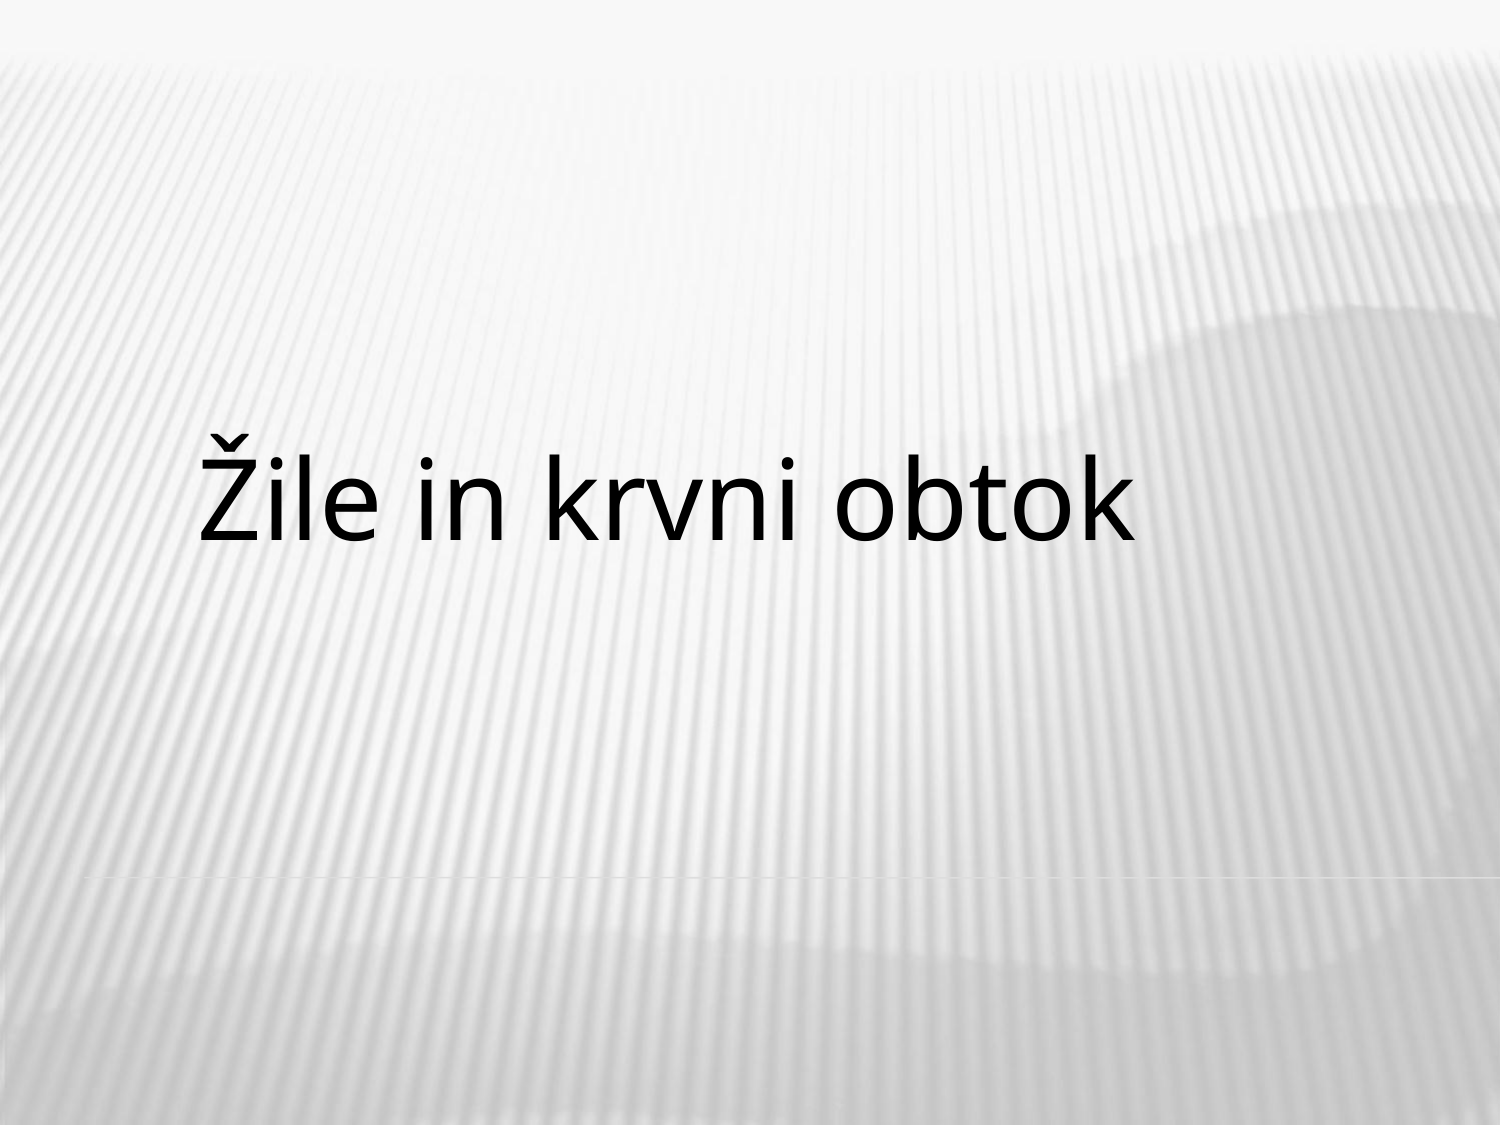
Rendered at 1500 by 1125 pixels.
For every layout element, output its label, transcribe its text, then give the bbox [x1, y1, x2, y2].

text_box Žile in krvni obtok [183, 420, 1341, 571]
picture [0, 0, 1500, 1125]
